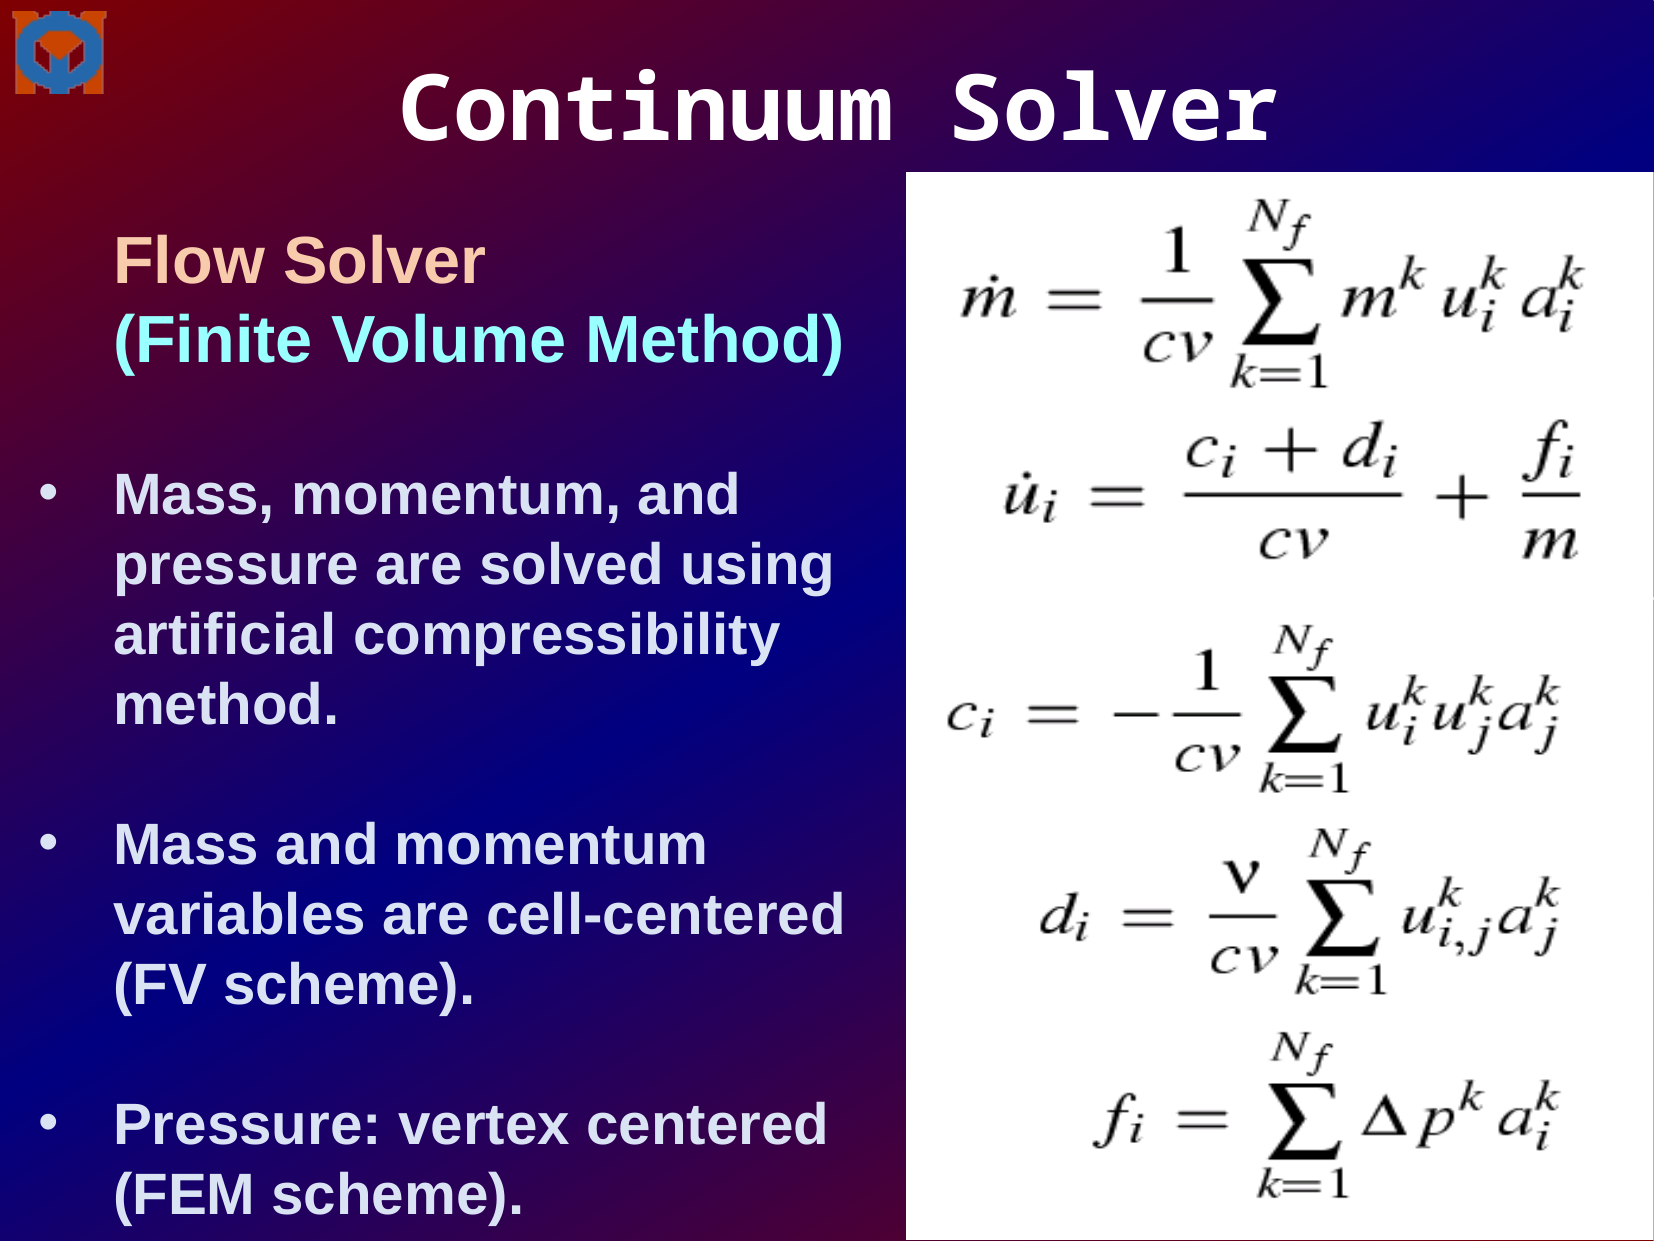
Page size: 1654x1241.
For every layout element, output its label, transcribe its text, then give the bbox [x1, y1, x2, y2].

picture [11, 11, 110, 95]
text_box Flow Solver (Finite Volume Method) Mass, momentum, and pressure are solved using artificial compressibility method. Mass and momentum variables are cell-centered (FV scheme). Pressure: vertex centered (FEM scheme). [38, 216, 849, 1227]
picture [906, 172, 1654, 1241]
title Continuum Solver [132, 0, 1545, 208]
